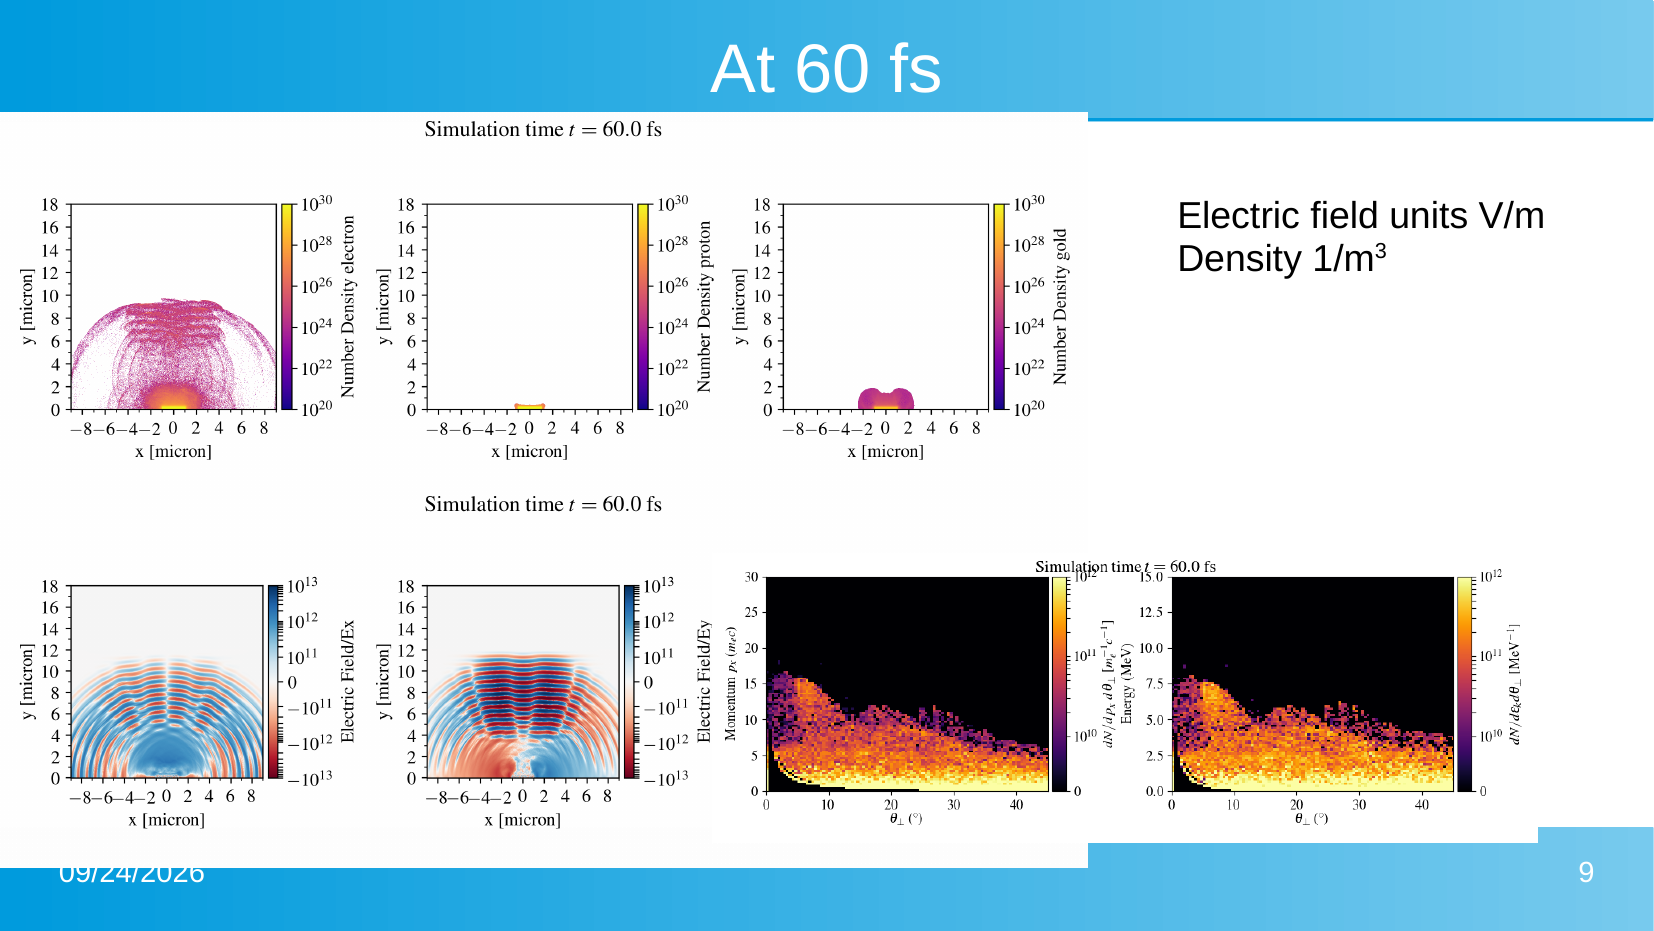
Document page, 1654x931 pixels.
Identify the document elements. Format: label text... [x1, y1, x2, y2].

title At 60 fs [59, 29, 1595, 108]
picture [0, 112, 1538, 869]
text_box Electric field units V/m Density 1/m3 [1162, 187, 1576, 287]
